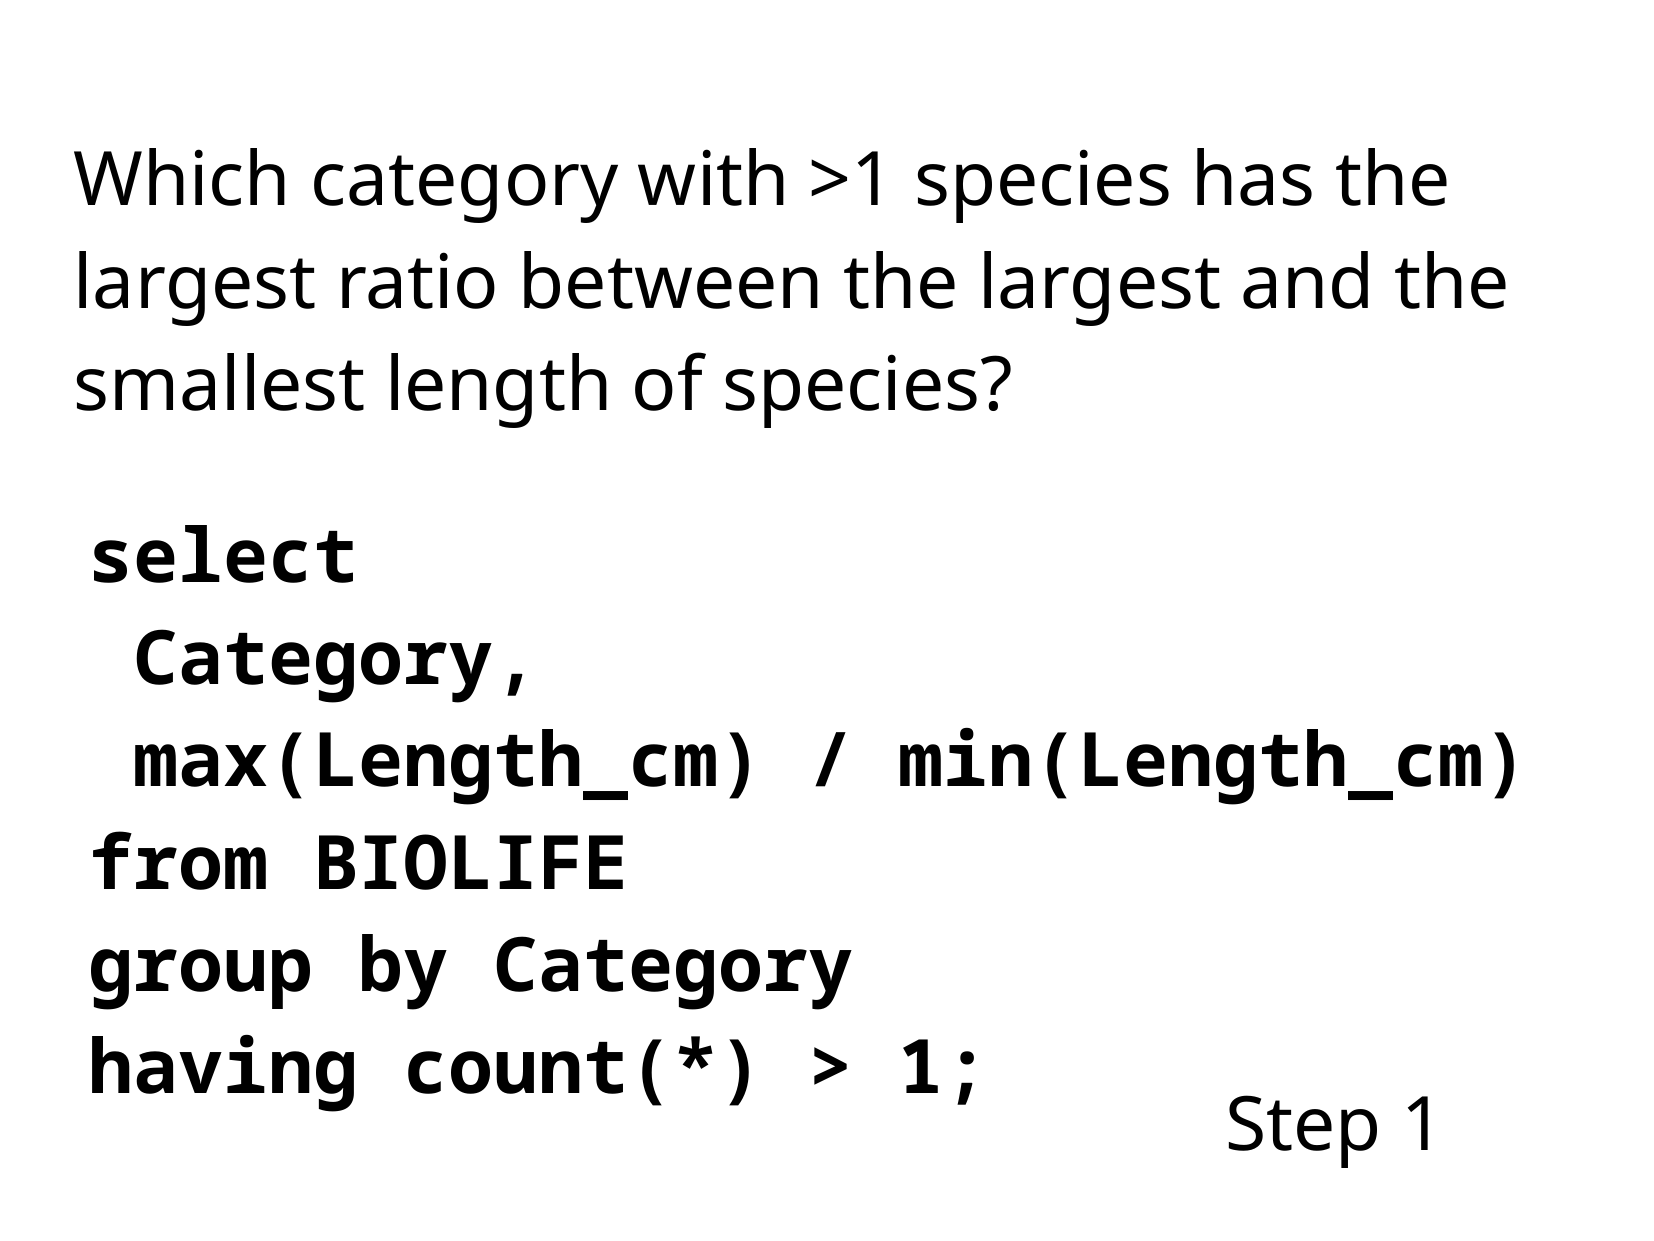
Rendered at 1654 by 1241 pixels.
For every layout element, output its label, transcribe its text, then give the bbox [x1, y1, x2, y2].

text_box Step 1 [1210, 1062, 1536, 1170]
text_box Which category with >1 species has the largest ratio between the largest and the smallest length of species? [59, 118, 1595, 407]
subtitle select Category, max(Length_cm) / min(Length_cm) from BIOLIFE group by Category having count(*) > 1; [88, 501, 1625, 1093]
